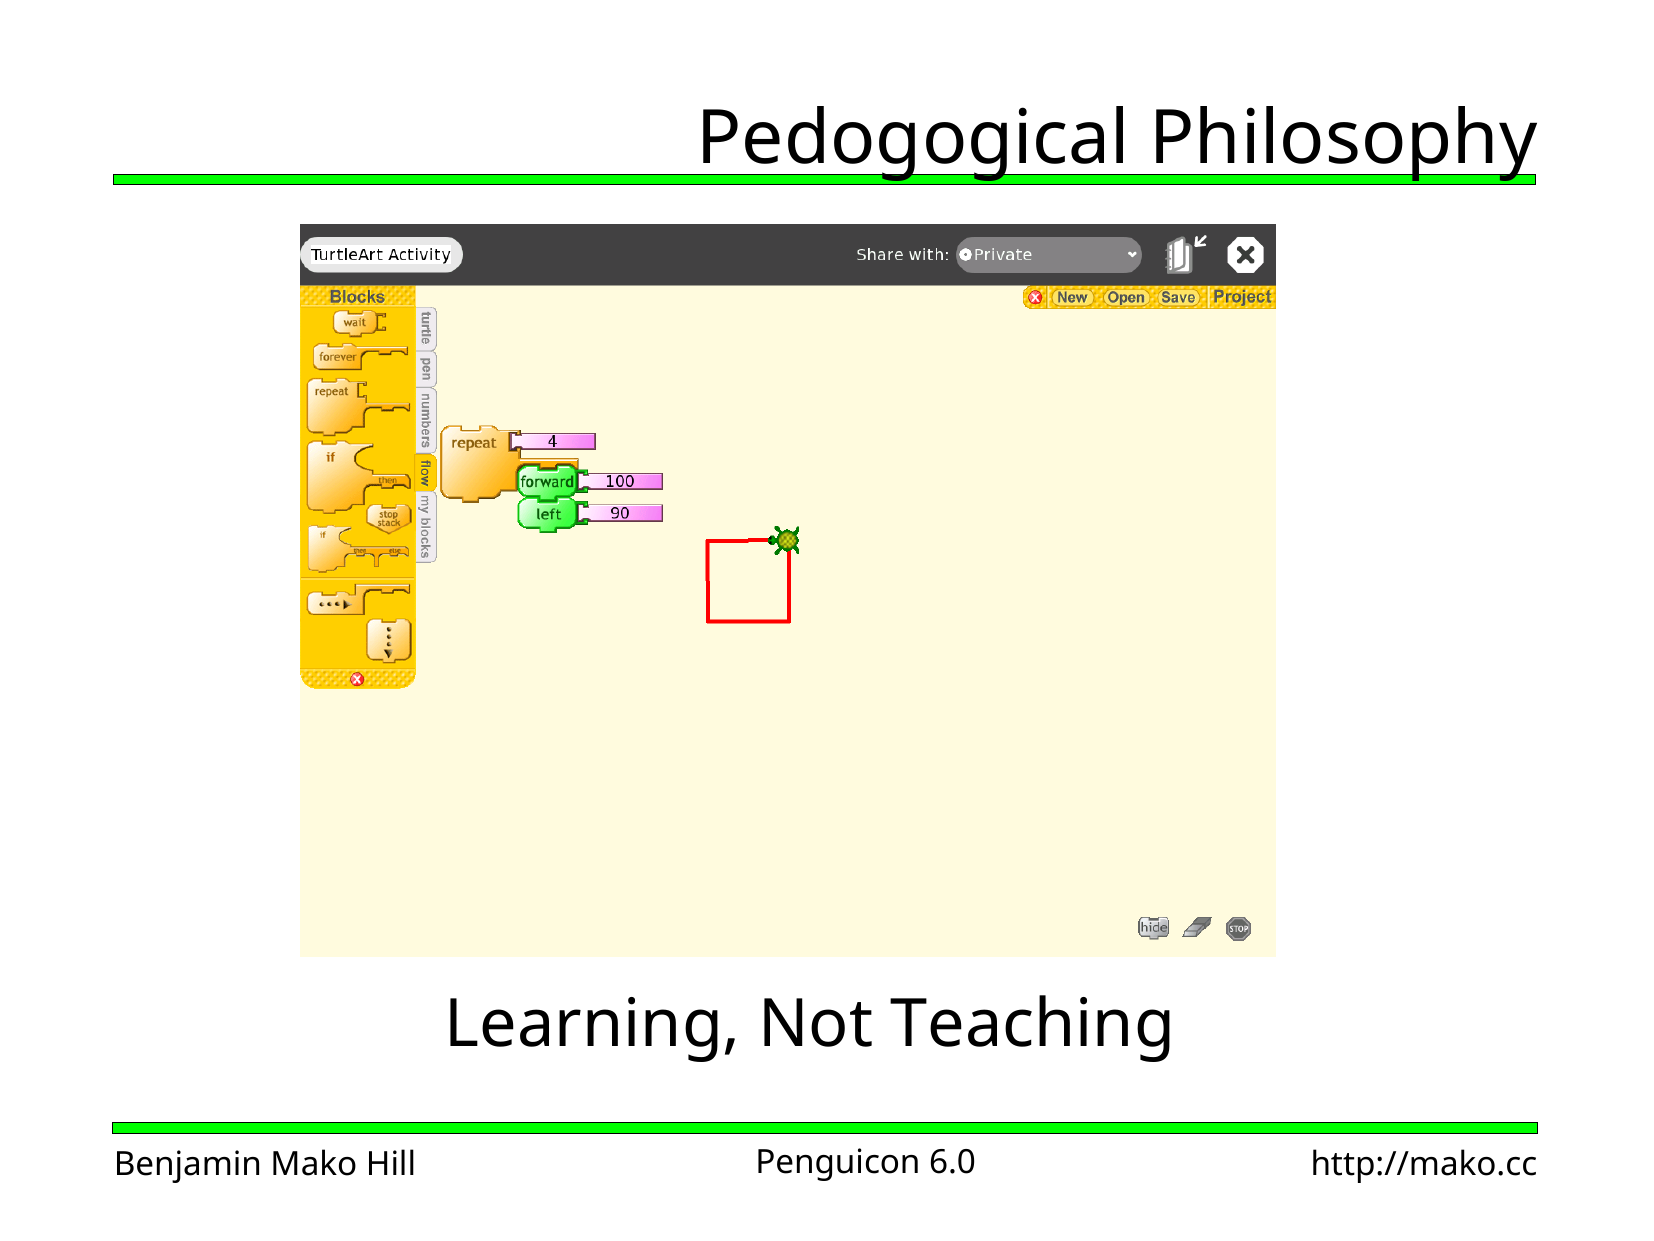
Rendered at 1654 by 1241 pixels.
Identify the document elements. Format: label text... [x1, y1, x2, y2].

title Pedogogical Philosophy [125, 70, 1538, 198]
list Learning, Not Teaching [112, 975, 1509, 1061]
picture [300, 224, 1276, 957]
